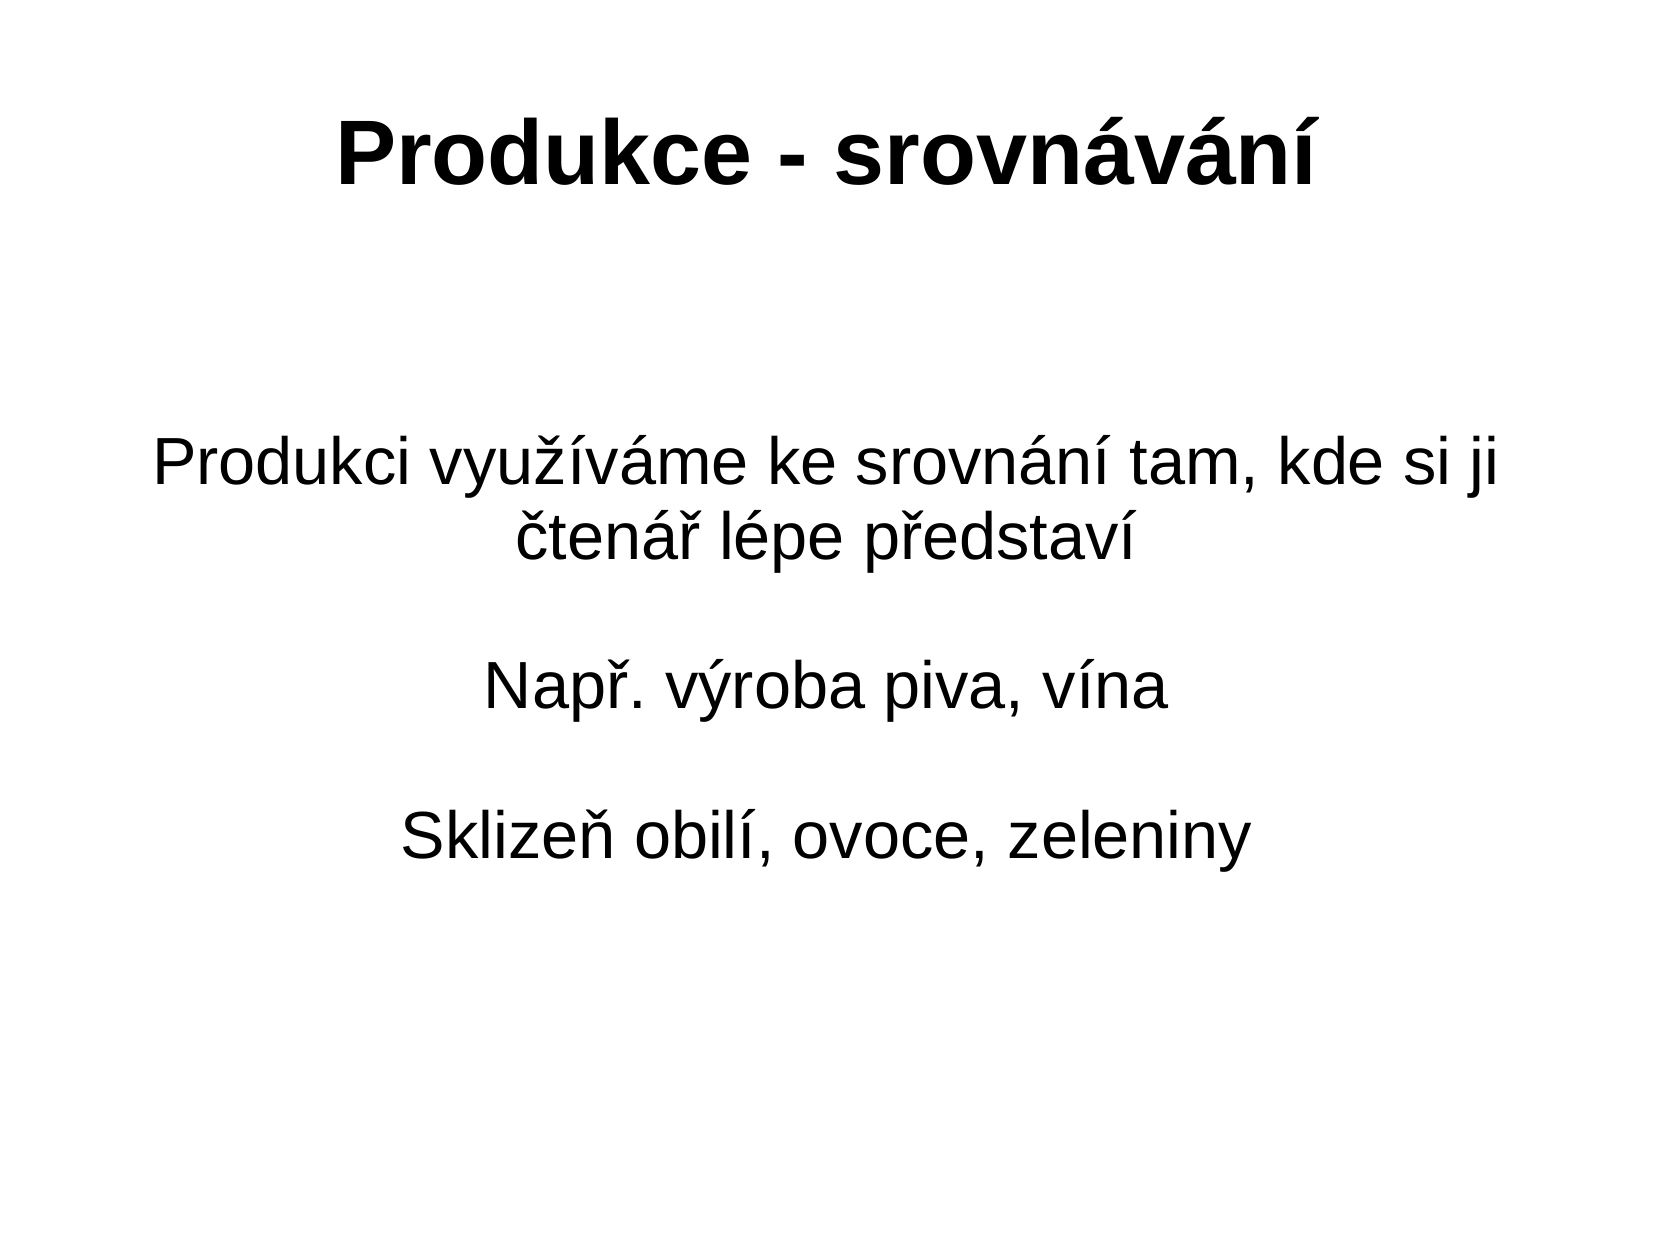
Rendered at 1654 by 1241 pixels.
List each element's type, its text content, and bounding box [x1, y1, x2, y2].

title Produkce - srovnávání [82, 49, 1571, 257]
subtitle Produkci využíváme ke srovnání tam, kde si ji čtenář lépe představí Např. výroba piva, vína Sklizeň obilí, ovoce, zeleniny [82, 290, 1571, 1109]
